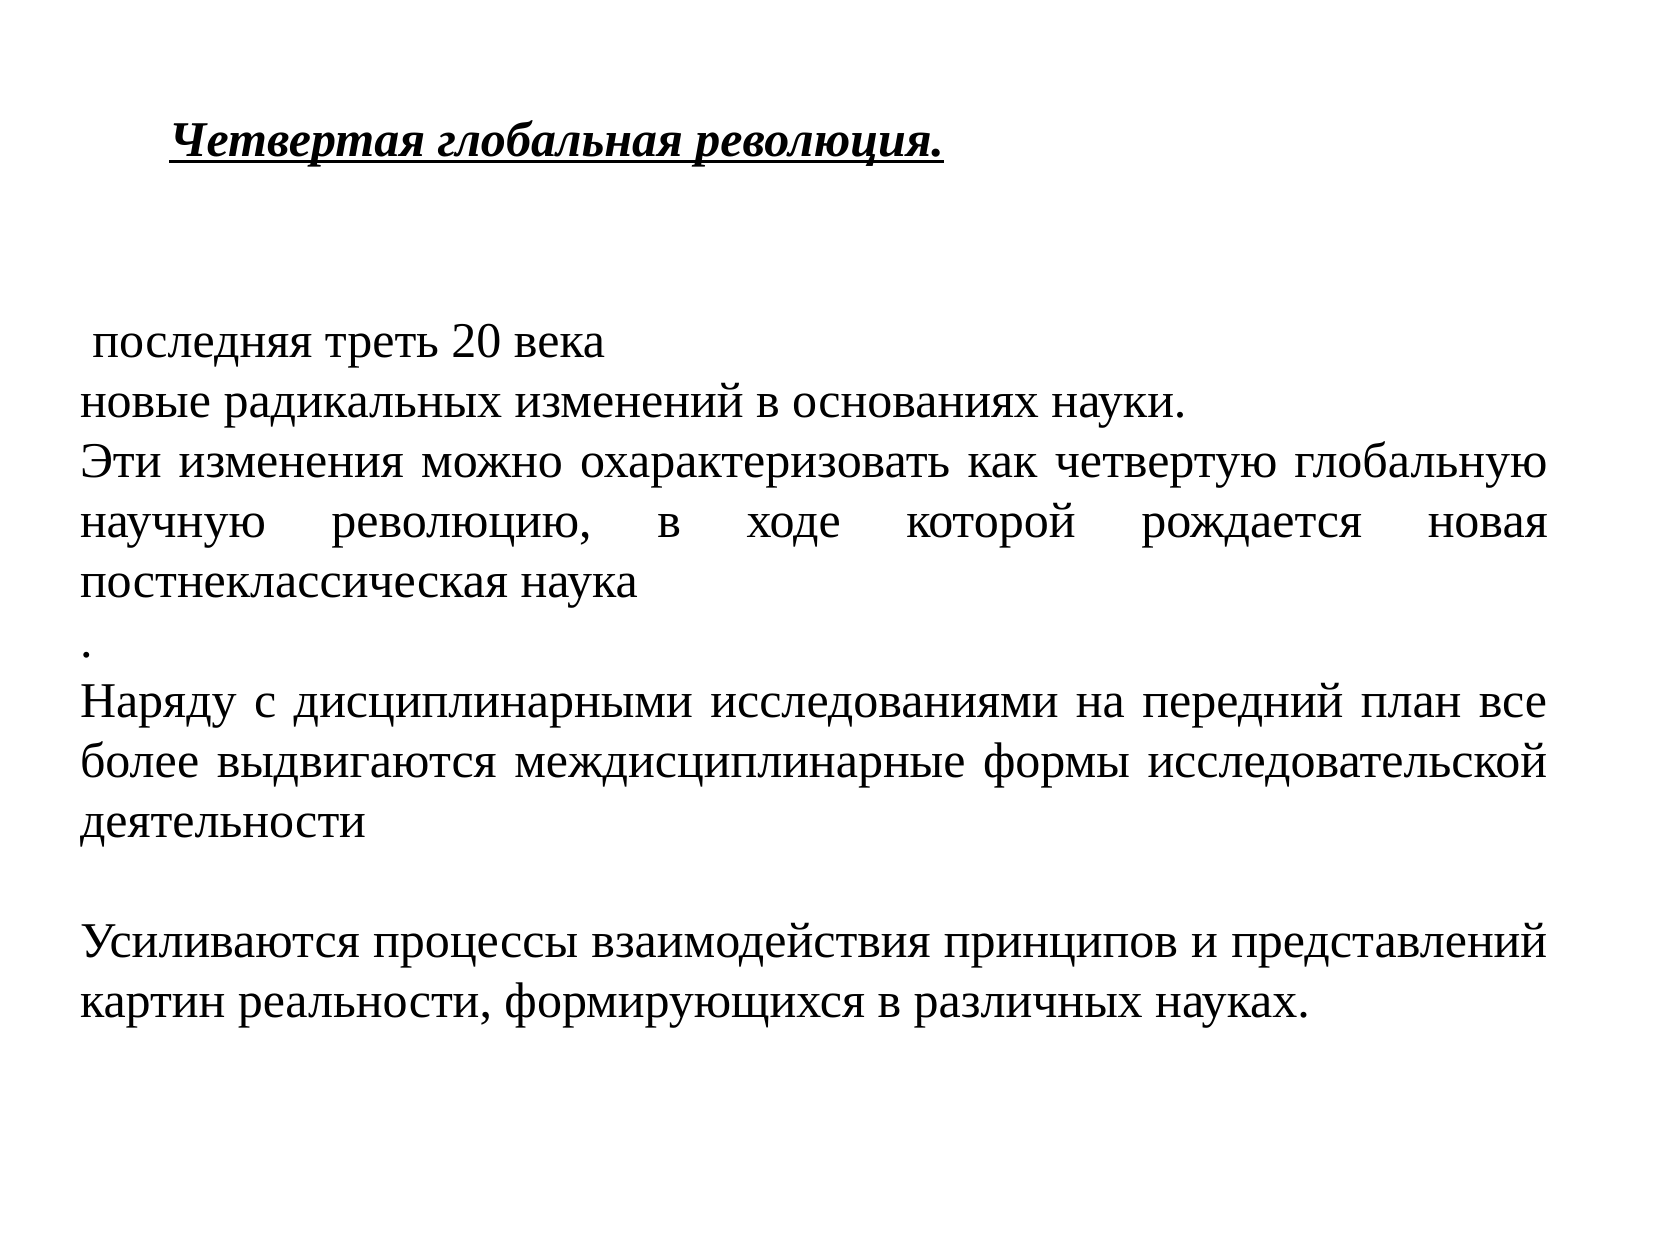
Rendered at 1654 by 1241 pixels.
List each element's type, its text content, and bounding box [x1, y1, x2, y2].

text_box последняя треть 20 века новые радикальных изменений в основаниях науки. Эти изменения можно охарактеризовать как четвертую глобальную научную революцию, в ходе которой рождается новая постнеклассическая наука . Наряду с дисциплинарными исследованиями на передний план все более выдвигаются междисциплинарные формы исследовательской деятельности Усиливаются процессы взаимодействия принципов и представлений картин реальности, формирующихся в различных науках. [65, 299, 1563, 1035]
text_box Четвертая глобальная революция. [154, 99, 960, 175]
